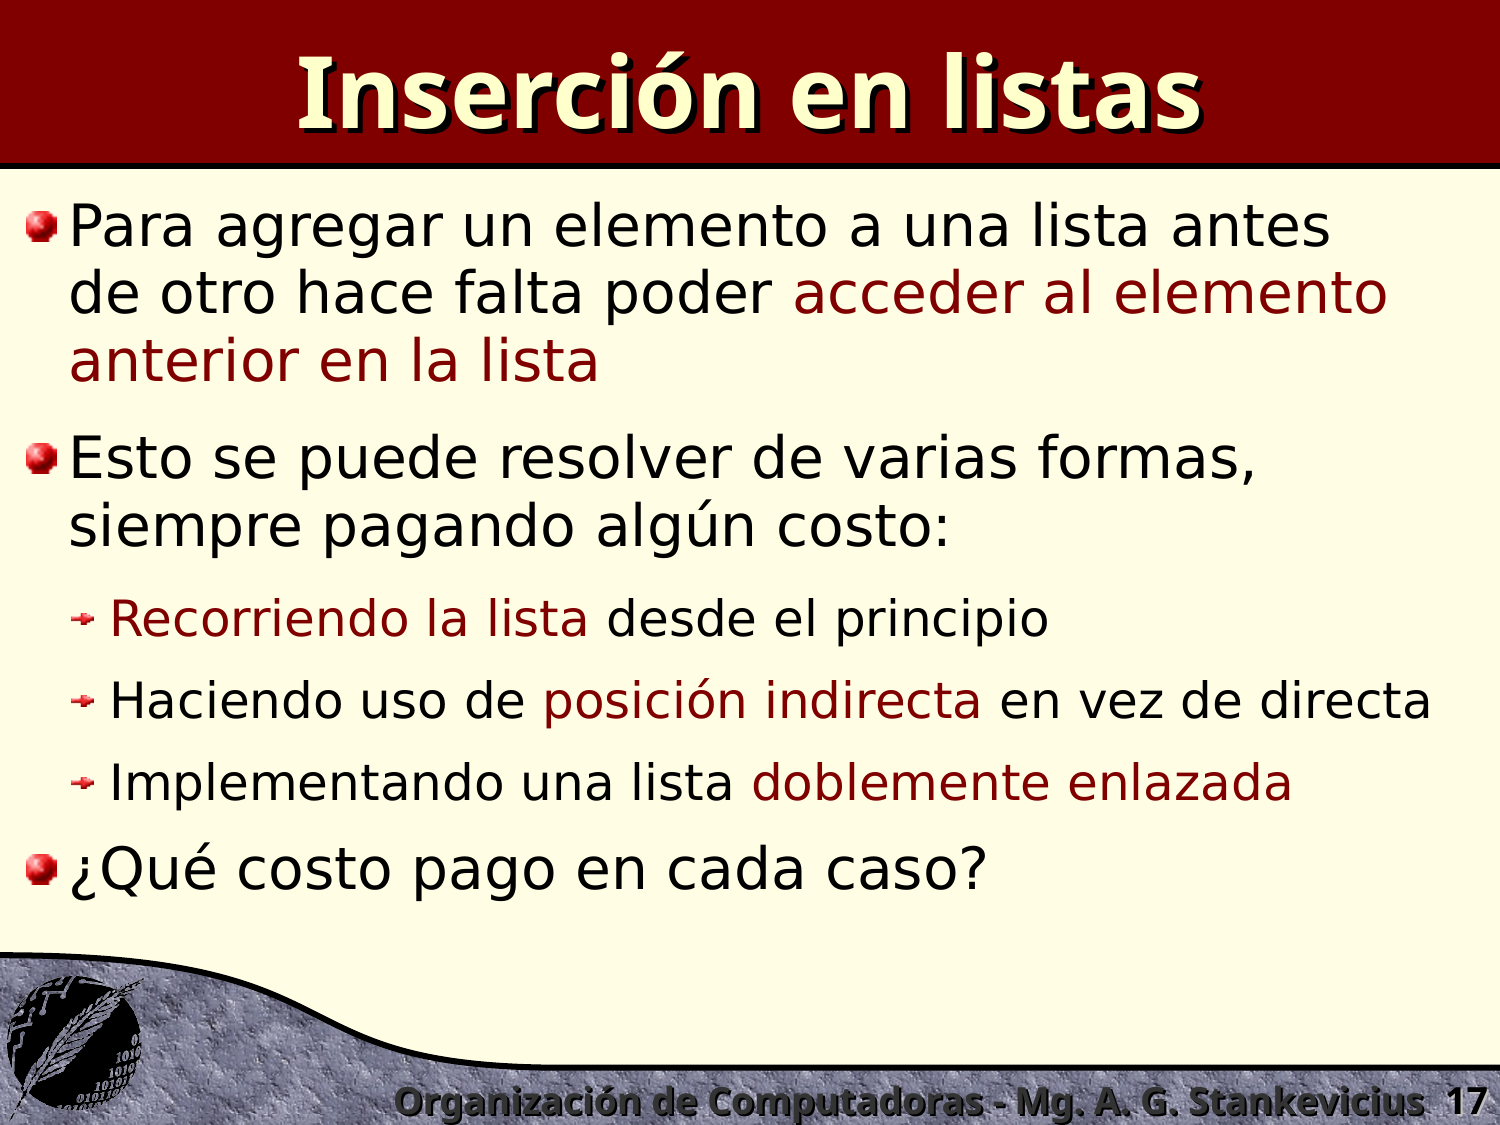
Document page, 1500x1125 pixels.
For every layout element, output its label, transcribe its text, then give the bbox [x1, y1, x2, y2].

title Inserción en listas [15, 5, 1485, 160]
picture [802, 1100, 806, 1110]
list Para agregar un elemento a una lista antes de otro hace falta poder acceder al elemento anterior en la lista Esto se puede resolver de varias formas, siempre pagando algún costo: Recorriendo la lista desde el principio Haciendo uso de posición indirecta en vez de directa Implementando una lista doblemente enlazada ¿Qué costo pago en cada caso? [11, 192, 1486, 935]
picture [448, 1100, 455, 1110]
picture [0, 959, 1500, 1125]
picture [1058, 1100, 1065, 1110]
